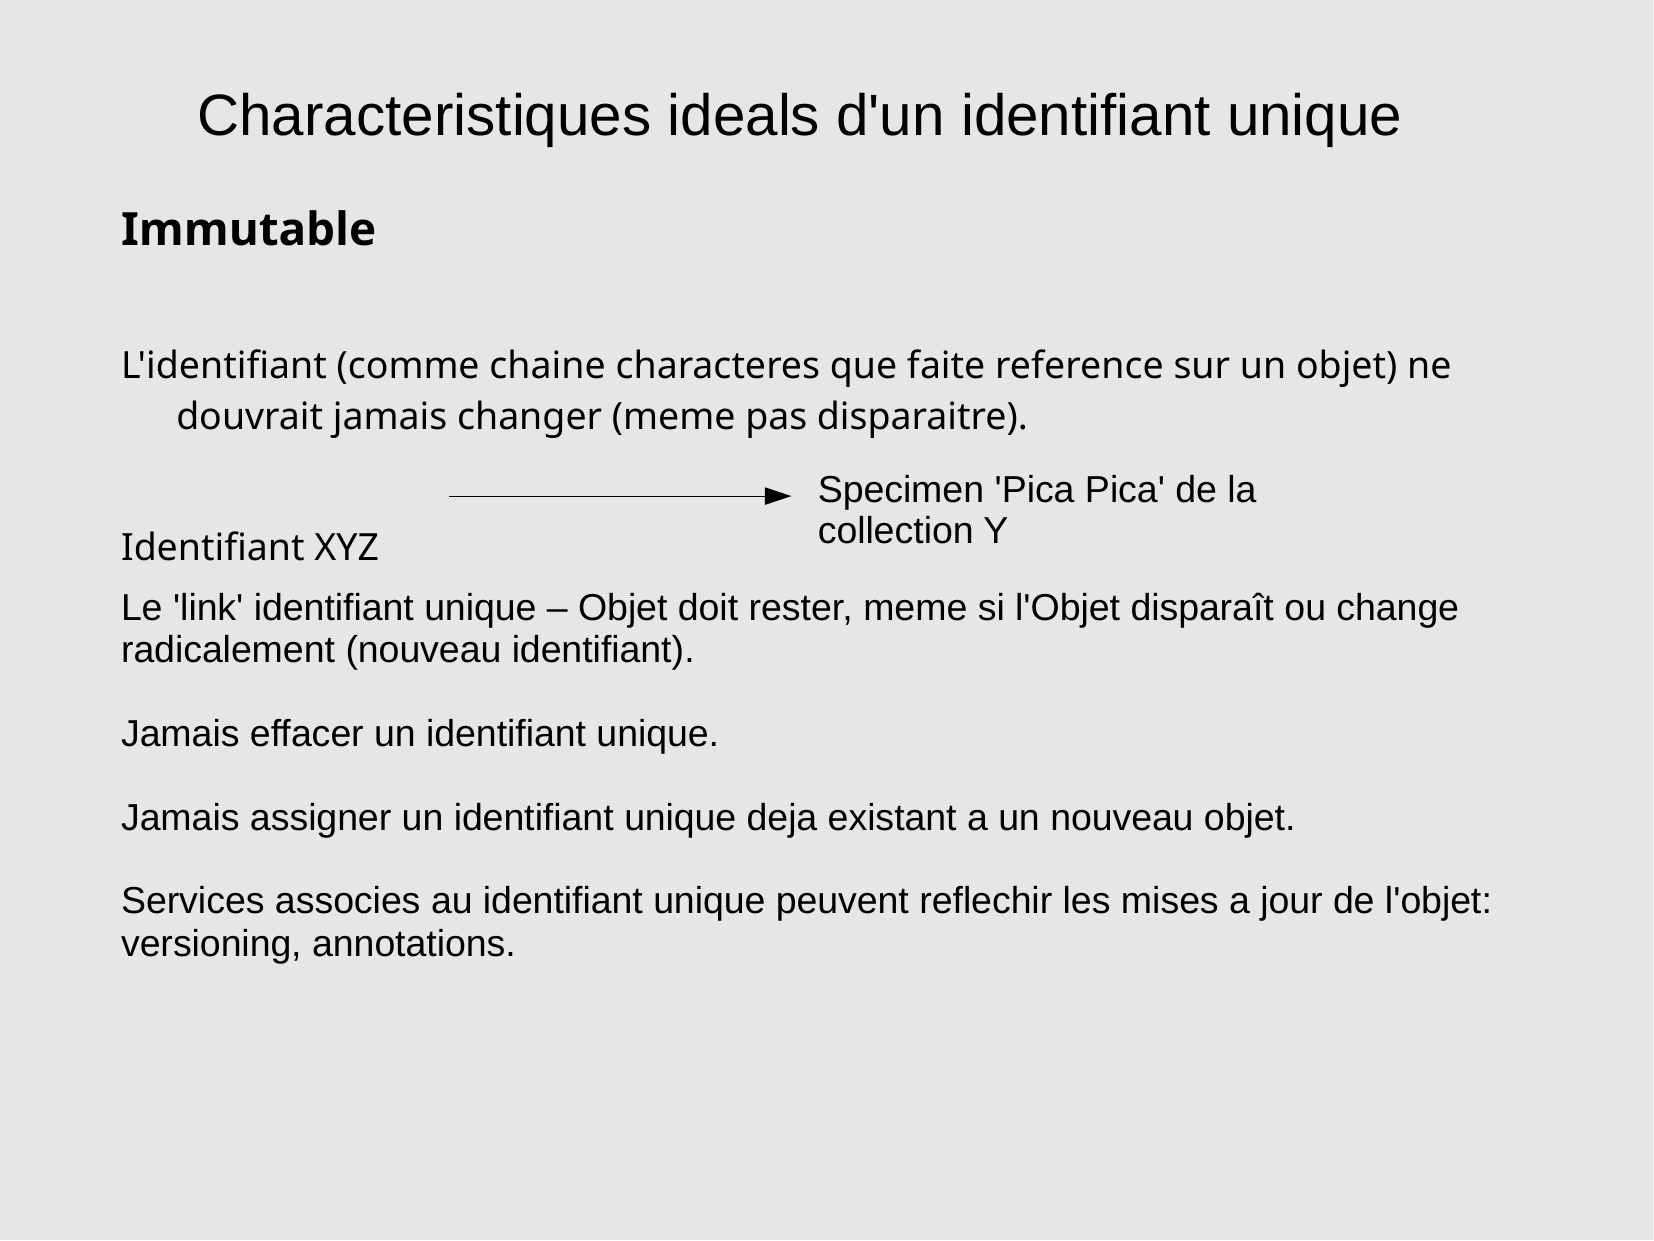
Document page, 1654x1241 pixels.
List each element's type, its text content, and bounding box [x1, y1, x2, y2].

text_box Immutable L'identifiant (comme chaine characteres que faite reference sur un objet) ne douvrait jamais changer (meme pas disparaitre). Identifiant XYZ [106, 188, 1595, 1146]
text_box Specimen 'Pica Pica' de la collection Y [803, 460, 1371, 560]
text_box Le 'link' identifiant unique – Objet doit rester, meme si l'Objet disparaît ou change radicalement (nouveau identifiant). Jamais effacer un identifiant unique. Jamais assigner un identifiant unique deja existant a un nouveau objet. Services associes au identifiant unique peuvent reflechir les mises a jour de l'objet: versioning, annotations. [106, 578, 1548, 1111]
text_box Characteristiques ideals d'un identifiant unique [184, 82, 1418, 148]
